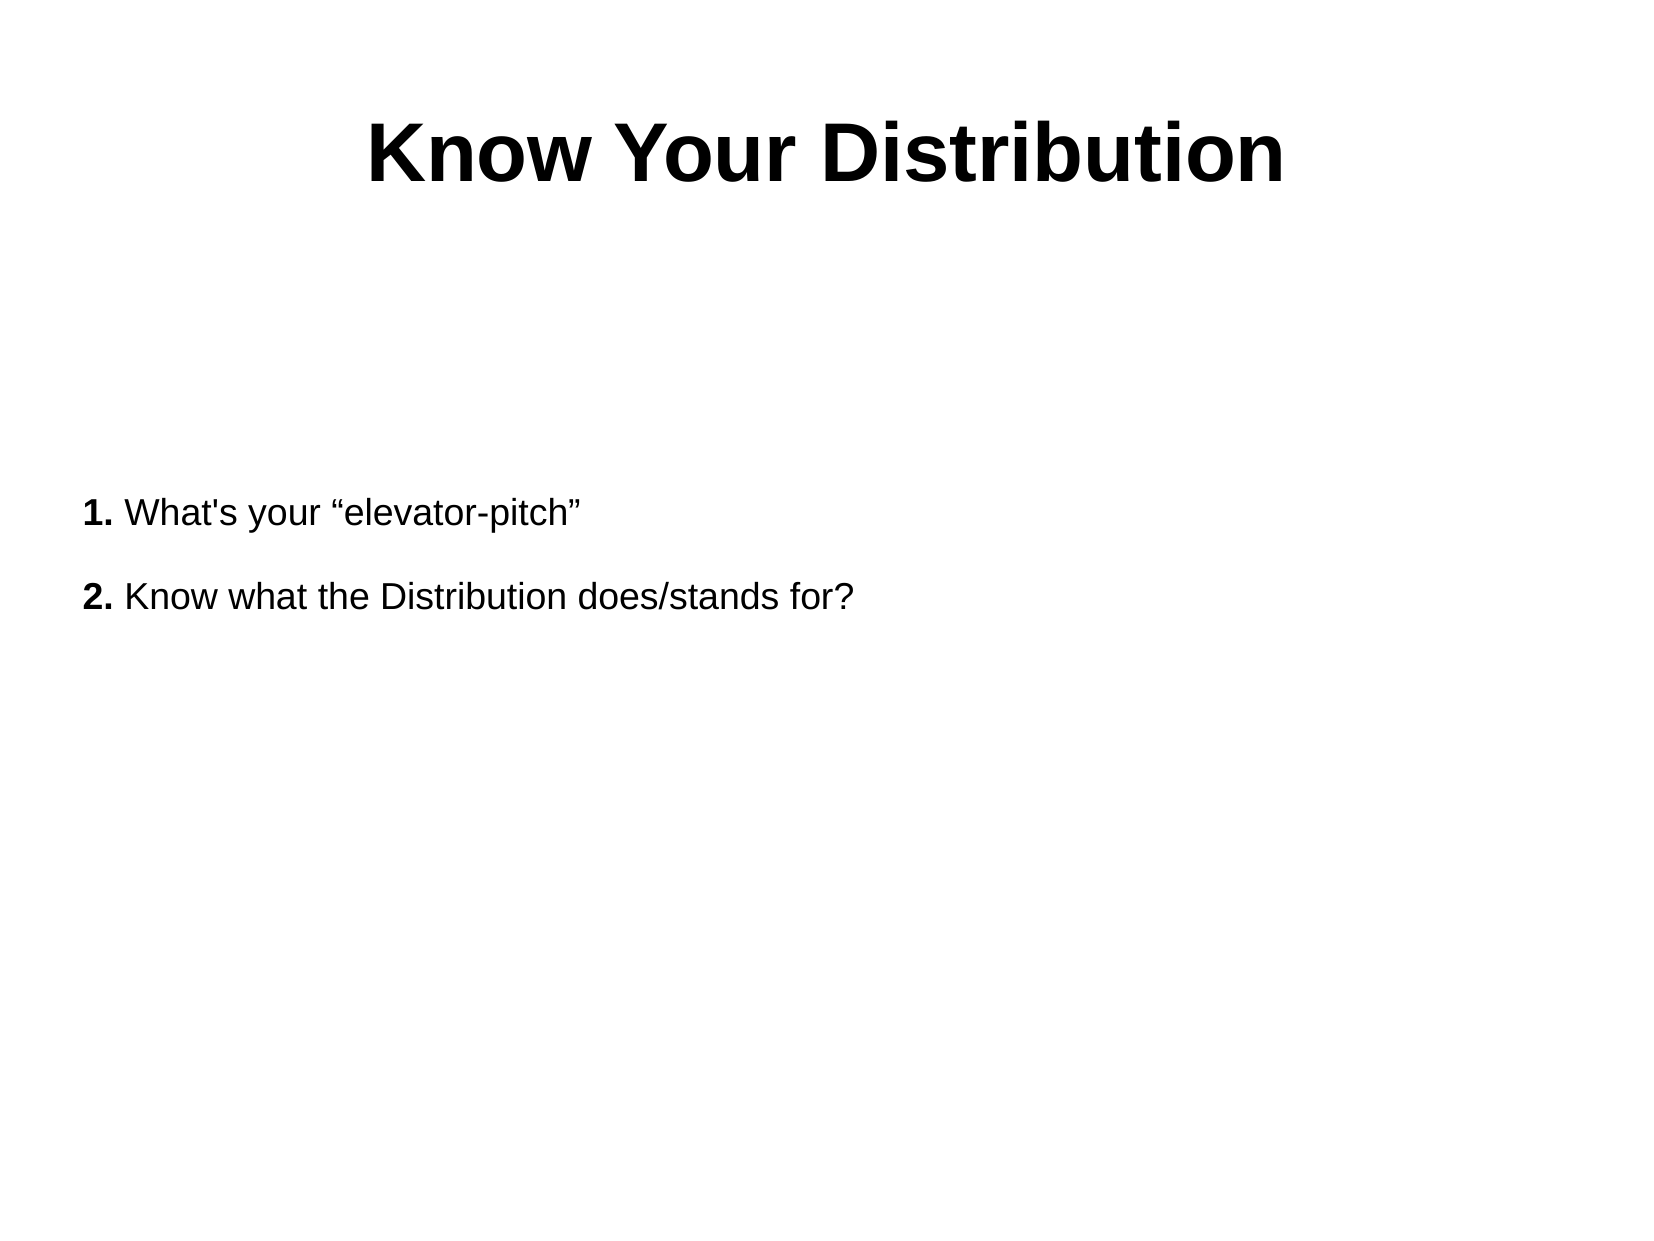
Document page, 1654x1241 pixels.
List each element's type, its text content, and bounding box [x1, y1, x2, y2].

title Know Your Distribution [82, 56, 1571, 250]
subtitle 1. What's your “elevator-pitch” 2. Know what the Distribution does/stands for? [82, 290, 1571, 1109]
